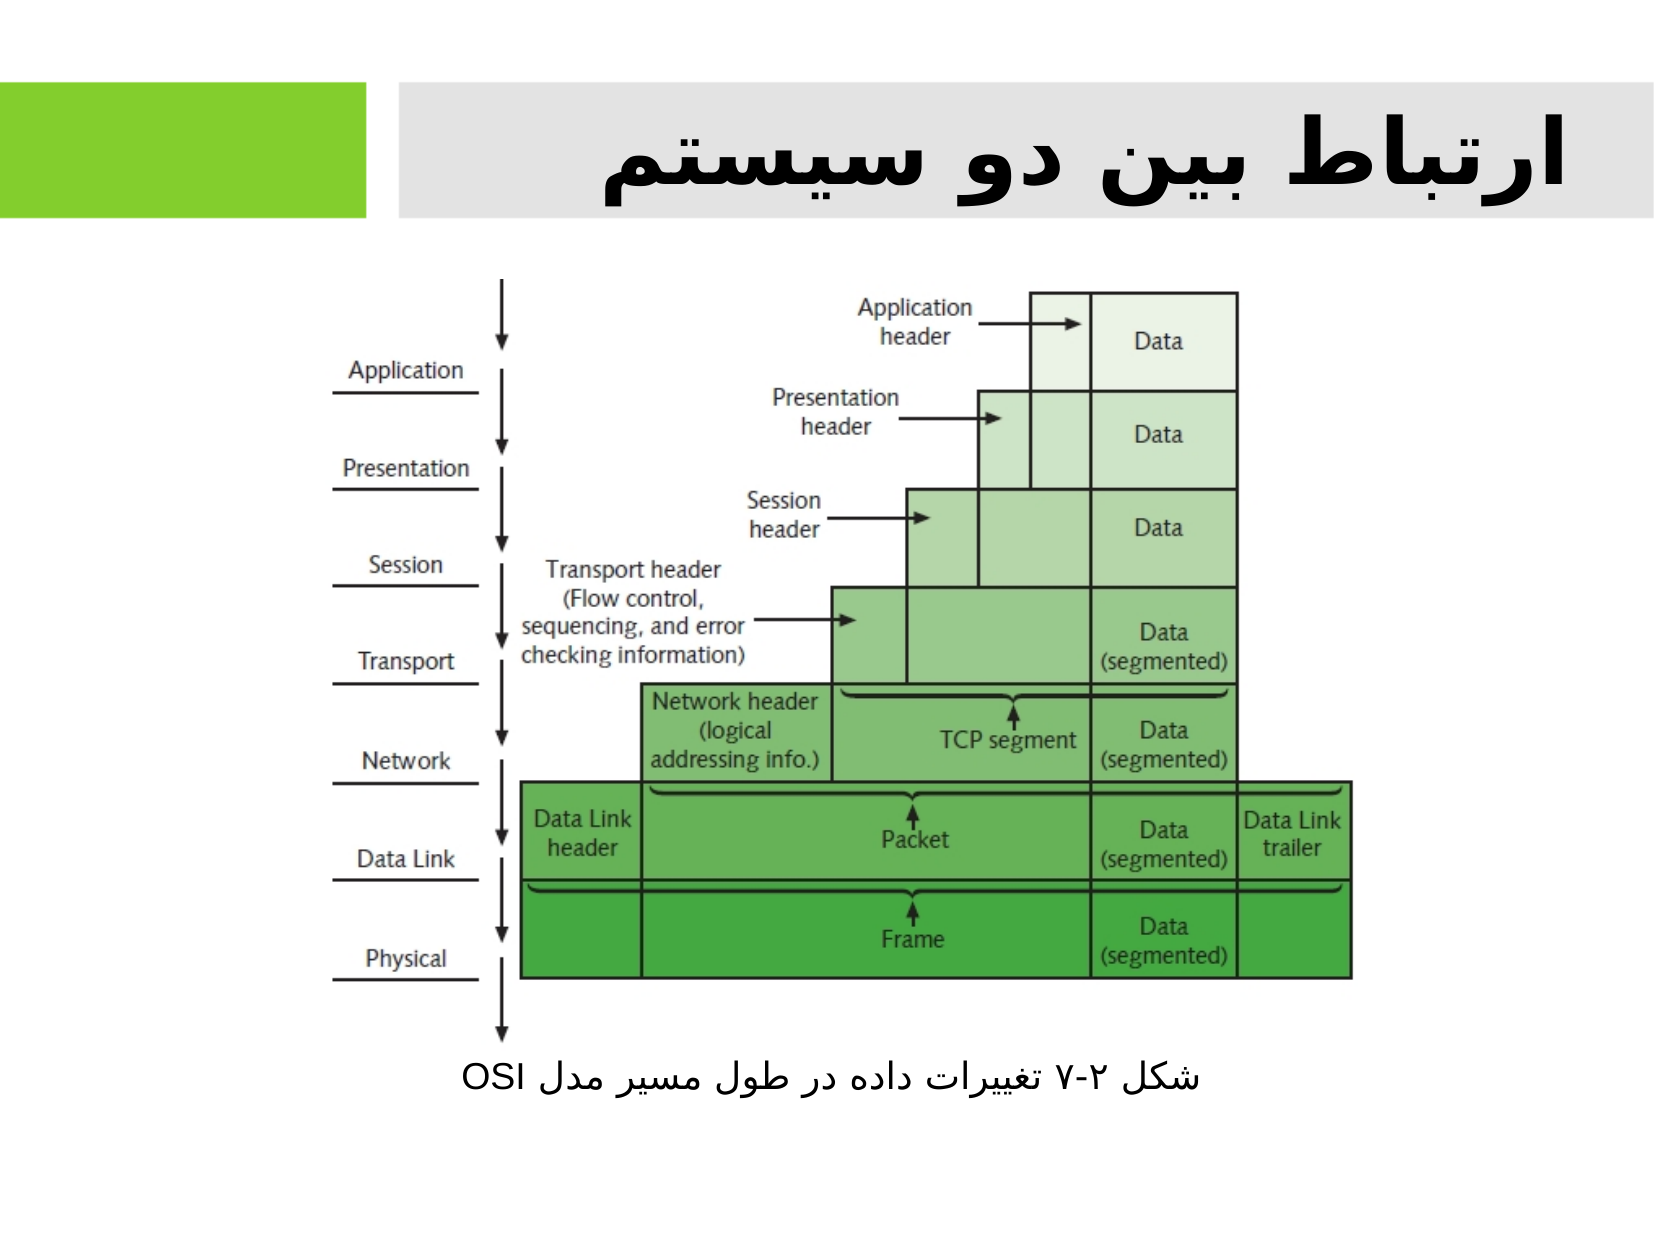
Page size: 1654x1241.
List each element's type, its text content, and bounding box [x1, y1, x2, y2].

picture [0, 0, 1654, 1241]
title ارتباط بین دو سیستم [82, 49, 1571, 257]
text_box شکل ۲-۷ تغییرات داده در طول مسیر مدل OSI [303, 1043, 1396, 1105]
